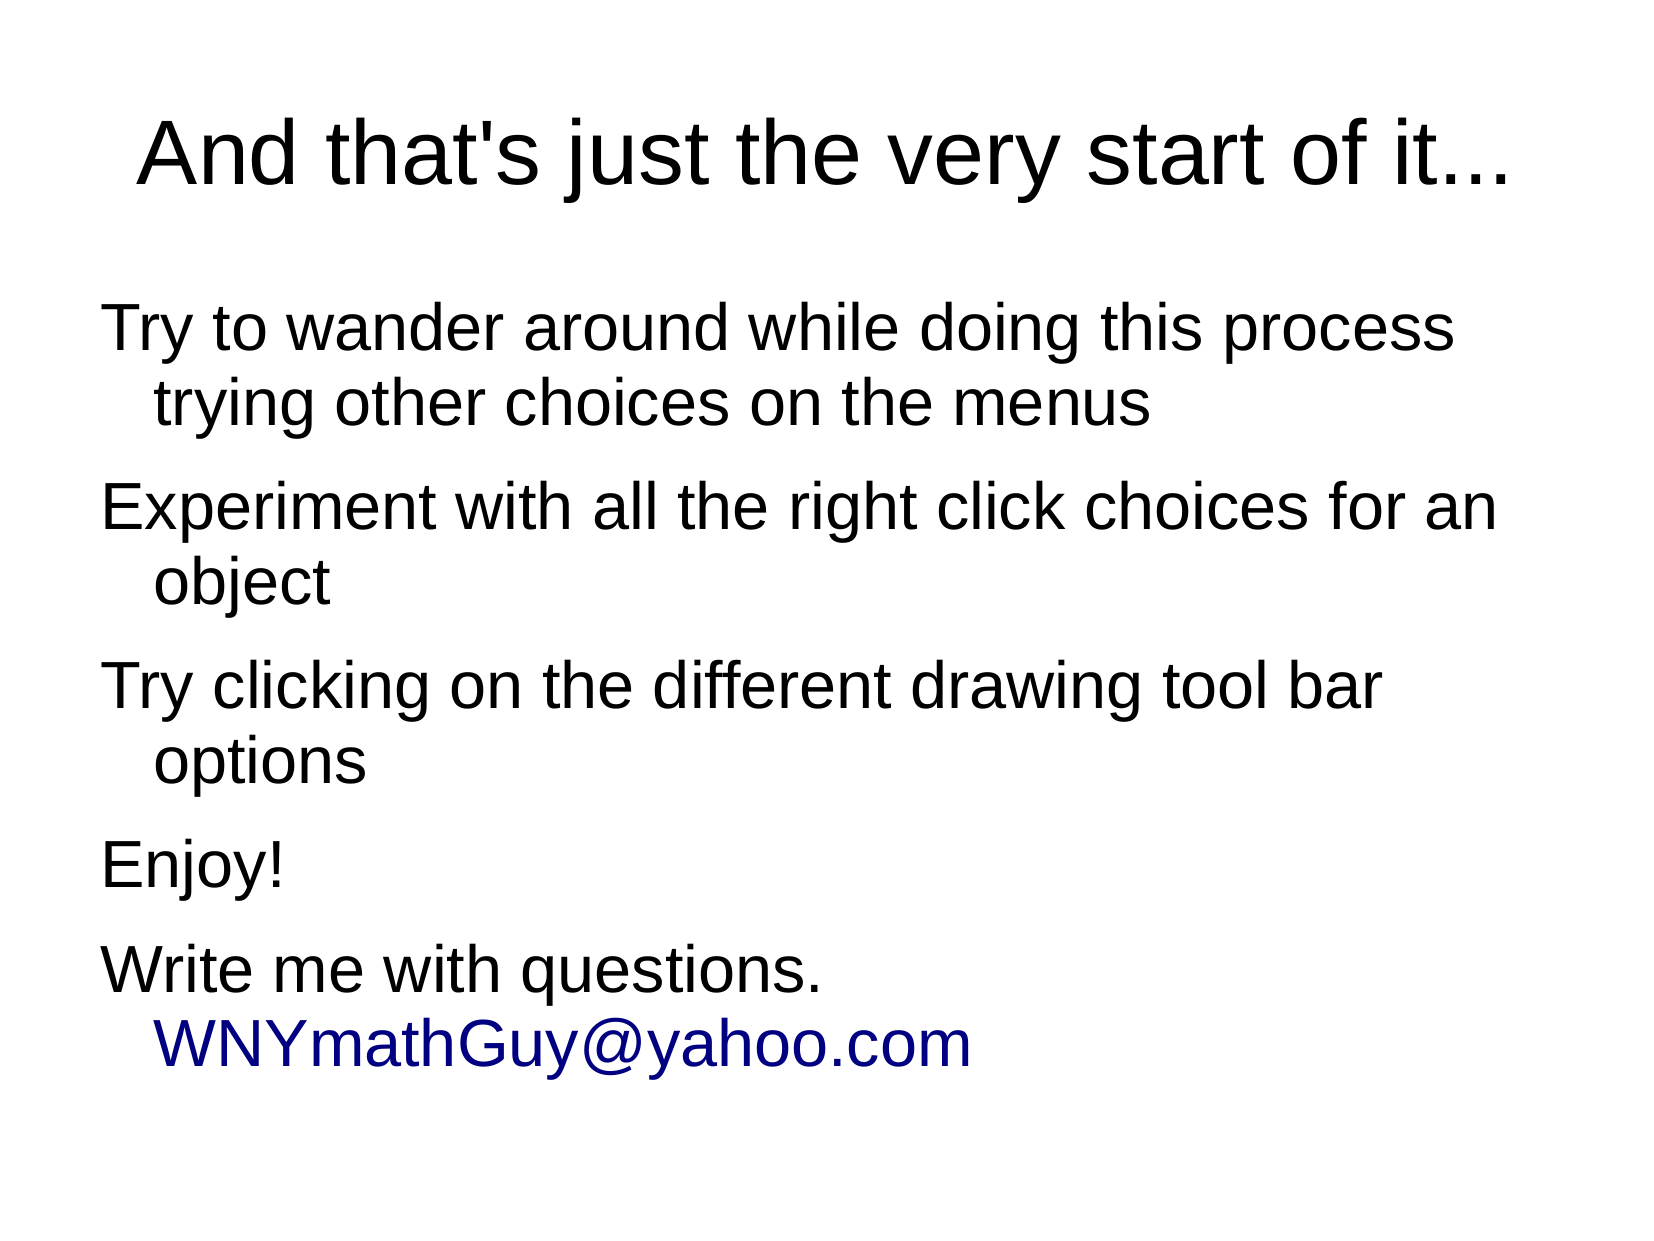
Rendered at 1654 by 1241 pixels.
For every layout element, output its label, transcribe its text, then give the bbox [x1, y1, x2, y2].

list Try to wander around while doing this process trying other choices on the menus Experiment with all the right click choices for an object Try clicking on the different drawing tool bar options Enjoy! Write me with questions. WNYmathGuy@yahoo.com [82, 290, 1571, 1094]
title And that's just the very start of it... [82, 49, 1571, 257]
